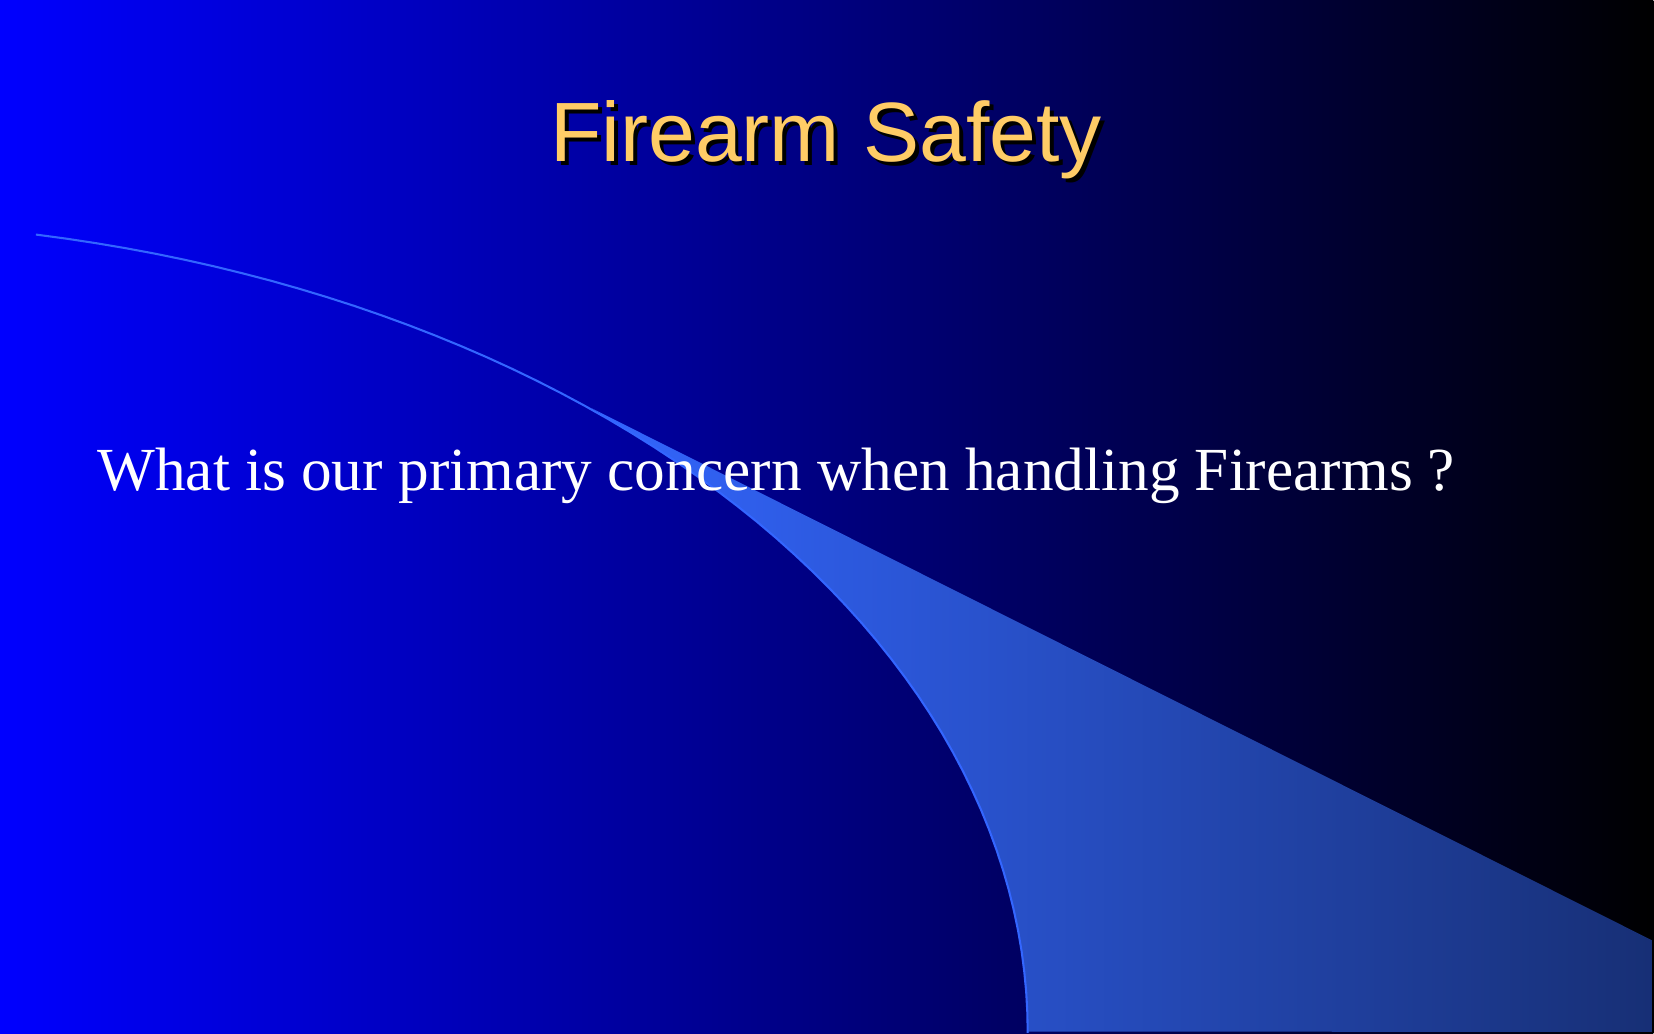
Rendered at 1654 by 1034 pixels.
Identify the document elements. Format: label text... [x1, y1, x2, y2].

list What is our primary concern when handling Firearms ? [82, 241, 1571, 924]
title Firearm Safety [82, 41, 1571, 214]
